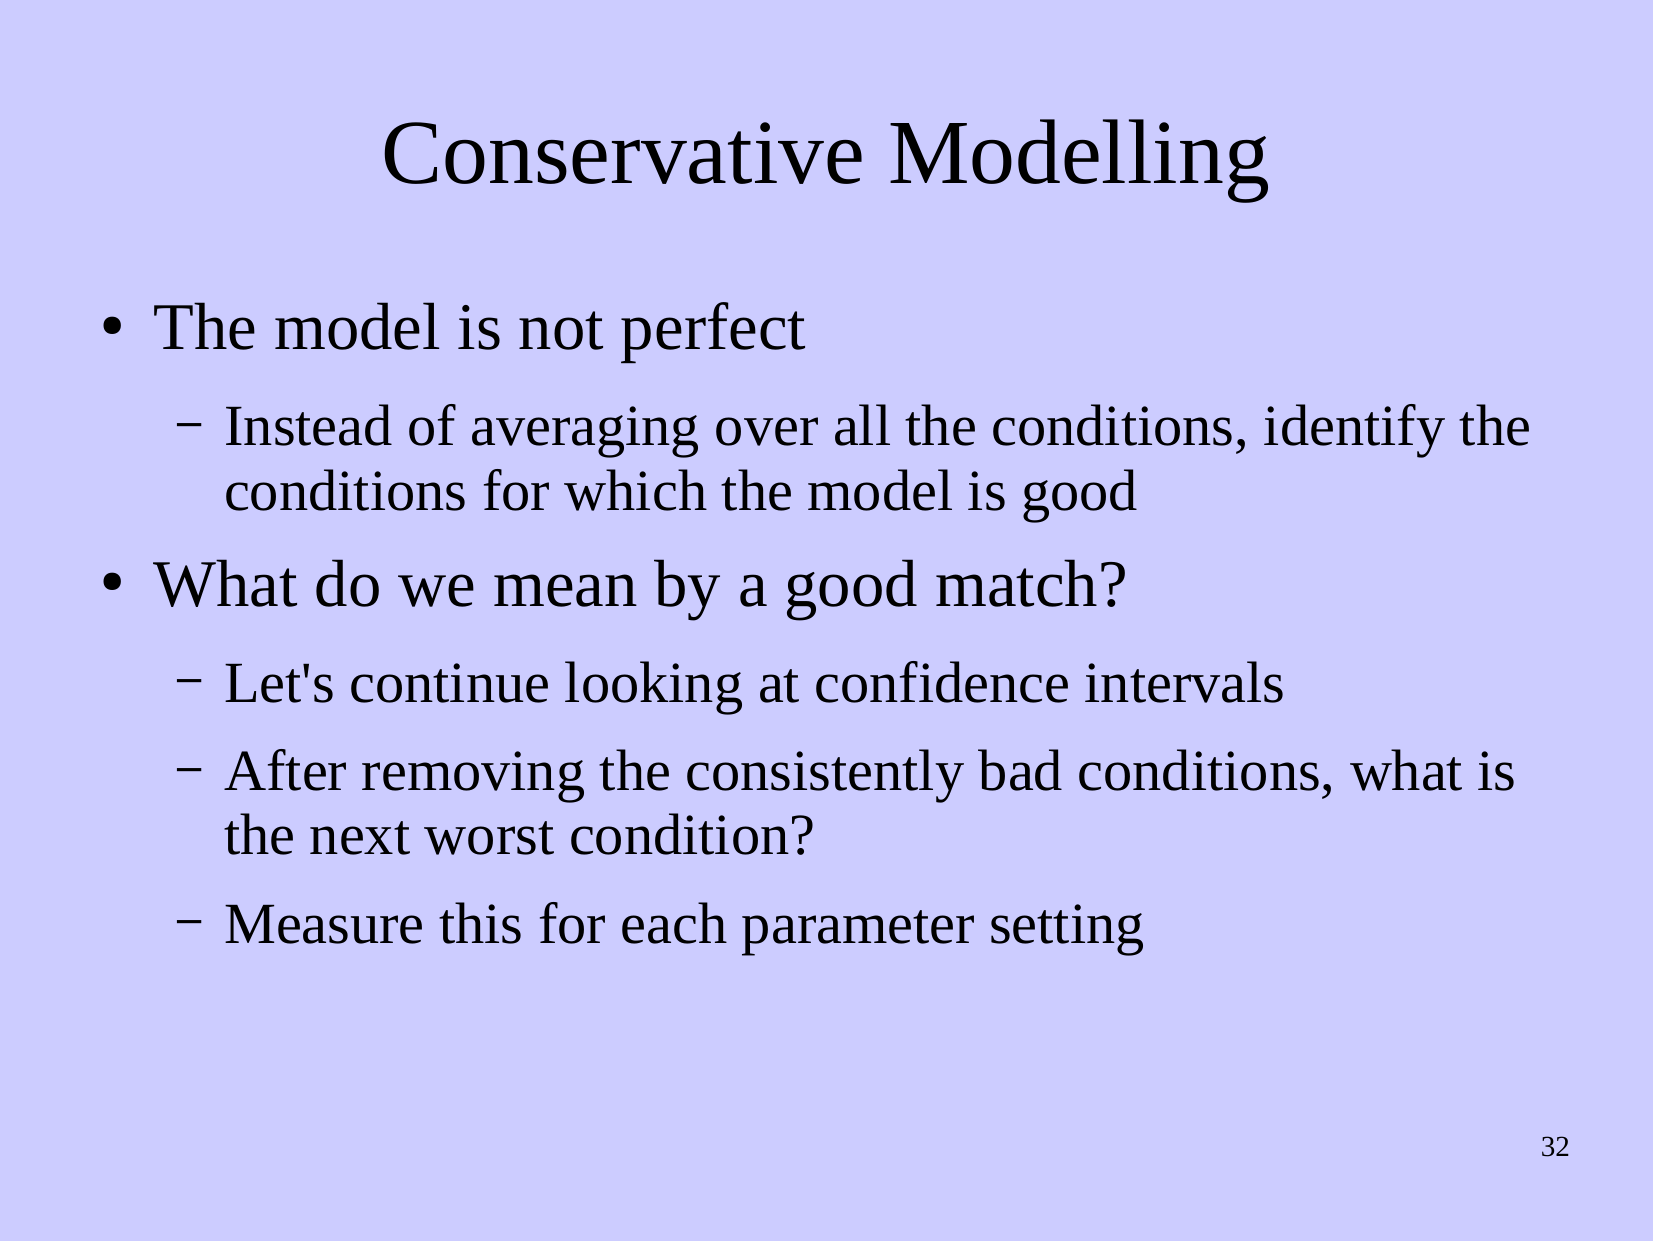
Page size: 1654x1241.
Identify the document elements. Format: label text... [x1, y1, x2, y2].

title Conservative Modelling [82, 49, 1571, 257]
list The model is not perfect Instead of averaging over all the conditions, identify the conditions for which the model is good What do we mean by a good match? Let's continue looking at confidence intervals After removing the consistently bad conditions, what is the next worst condition? Measure this for each parameter setting [82, 290, 1571, 1095]
